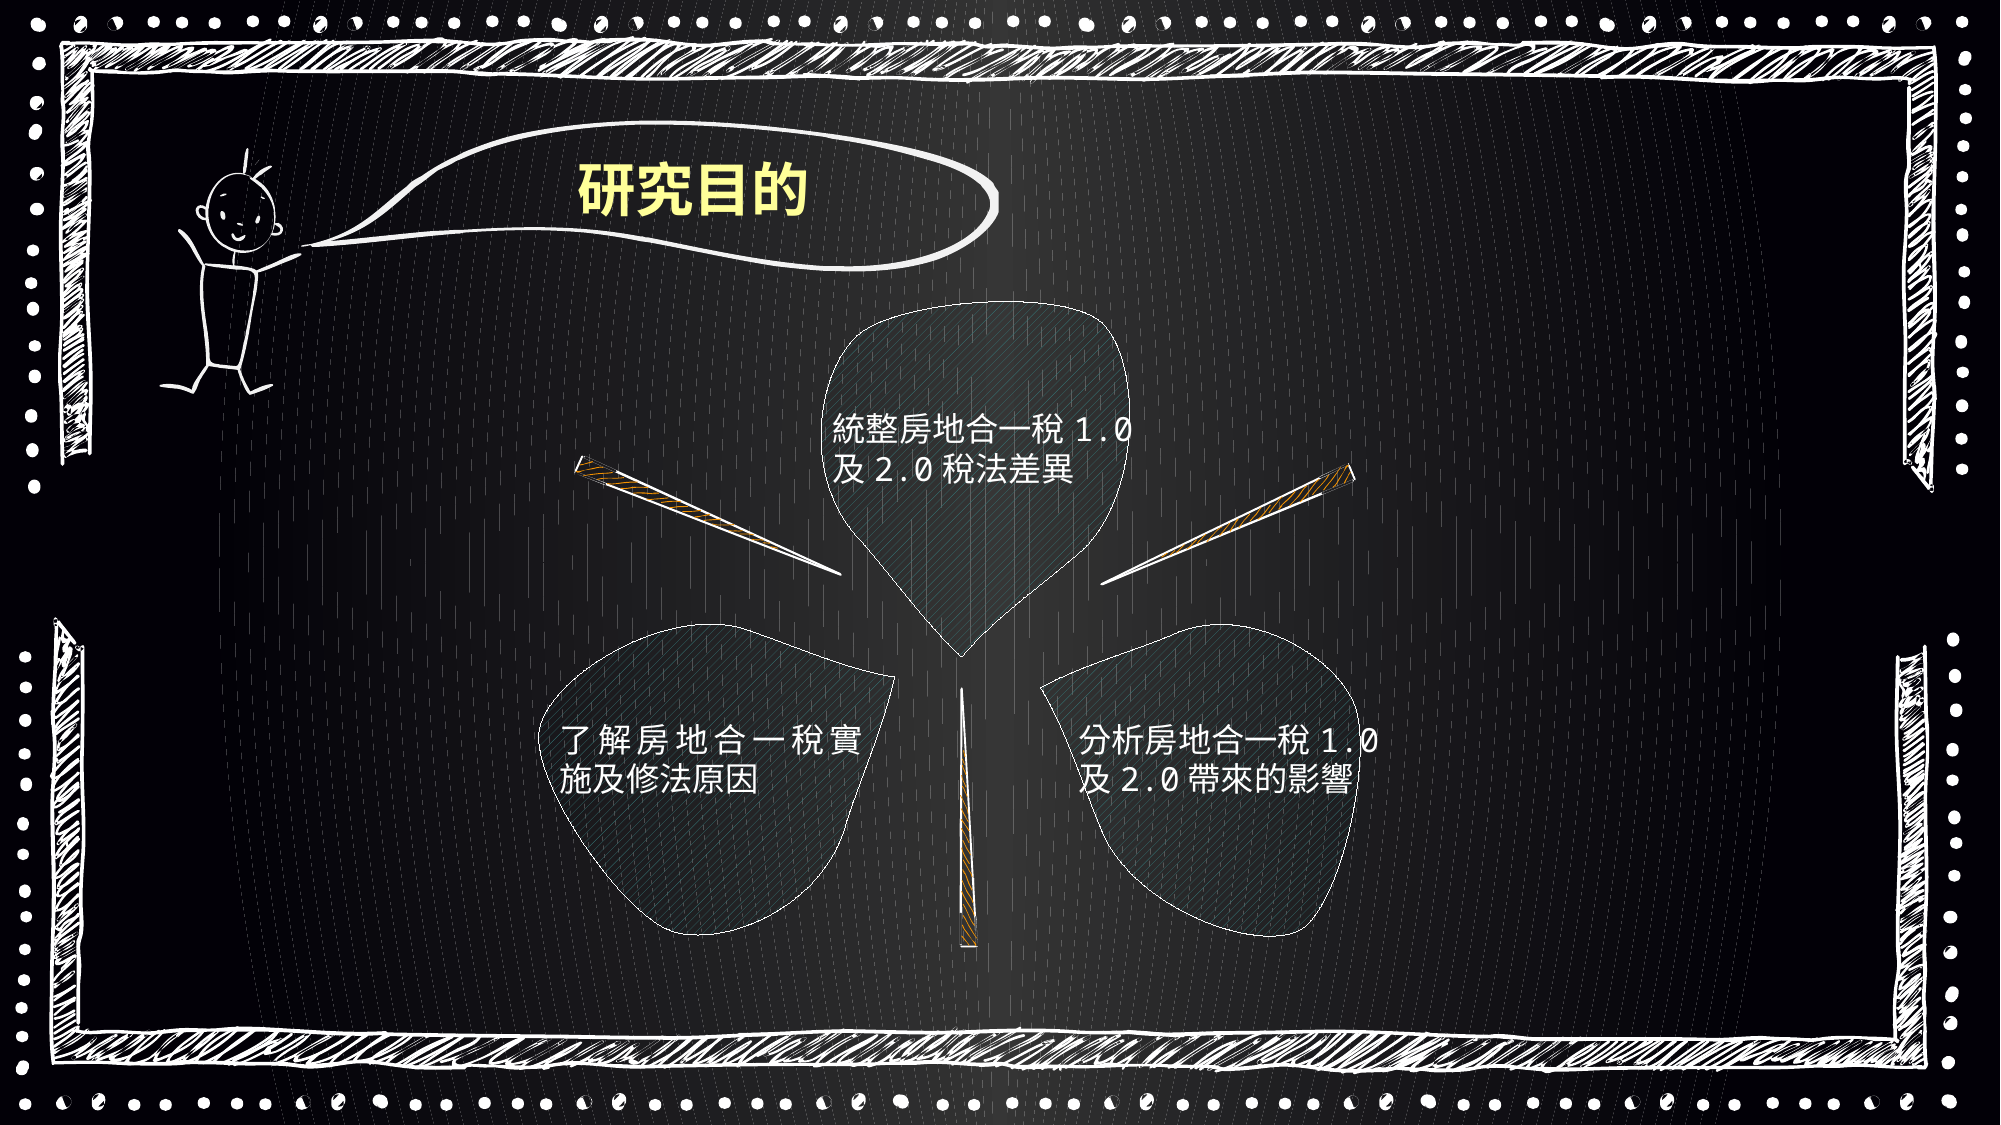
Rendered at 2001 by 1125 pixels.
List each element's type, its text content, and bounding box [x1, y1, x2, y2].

text_box [1040, 624, 1357, 732]
picture [573, 453, 843, 592]
text_box [1091, 806, 1355, 937]
picture [959, 687, 978, 948]
text_box [546, 624, 895, 716]
picture [1093, 462, 1357, 588]
text_box [561, 806, 852, 936]
text_box 研究目的 [562, 145, 831, 231]
text_box 統整房地合一稅1.0及2.0稅法差異 [718, 400, 1157, 496]
text_box 了解房地合一稅實 施及修法原因 [444, 711, 884, 806]
text_box 分析房地合一稅1.0 及2.0帶來的影響 [1063, 711, 1503, 806]
text_box [832, 496, 1117, 657]
picture [159, 119, 999, 396]
text_box [824, 301, 1130, 400]
